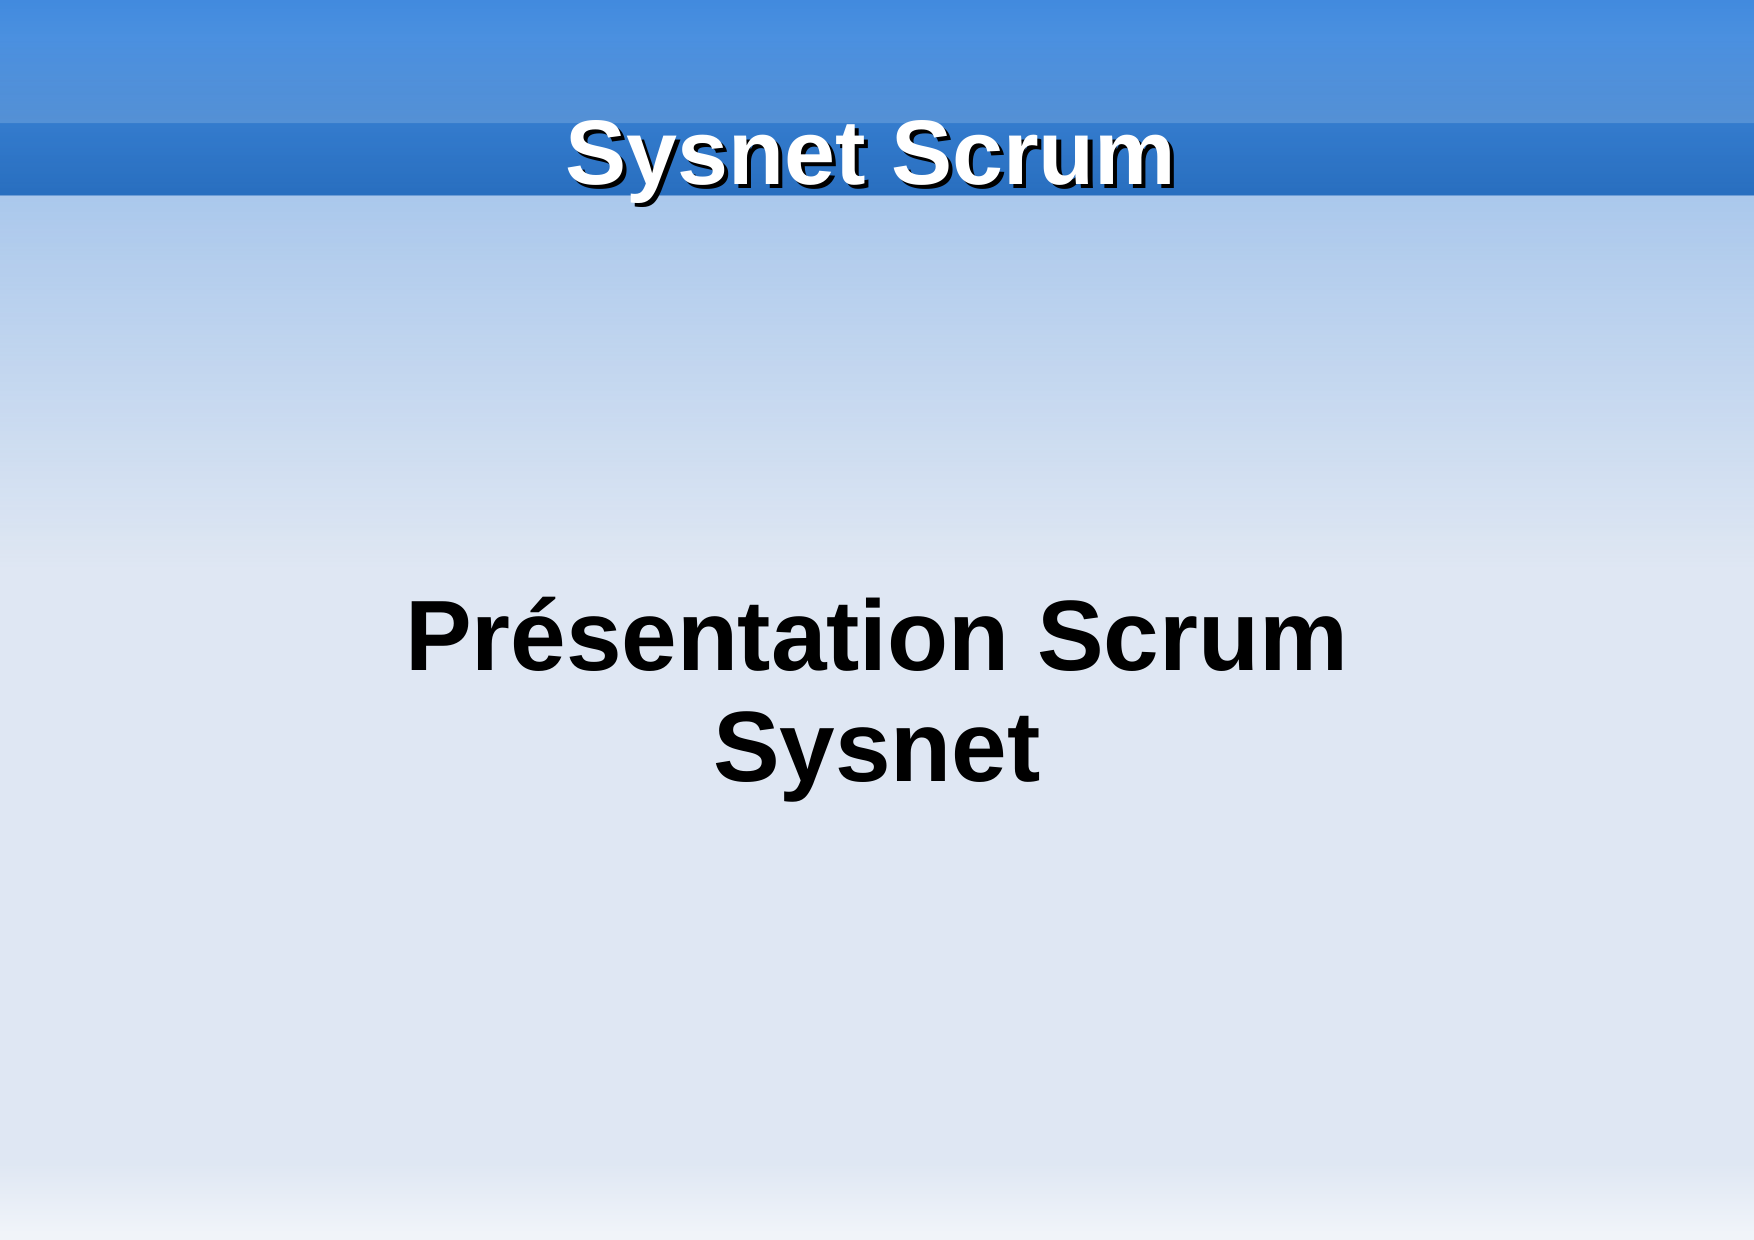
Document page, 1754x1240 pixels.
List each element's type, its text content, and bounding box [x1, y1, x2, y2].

title Sysnet Scrum [135, 59, 1608, 247]
subtitle Présentation Scrum Sysnet [140, 321, 1614, 1062]
picture [0, 0, 1754, 1240]
